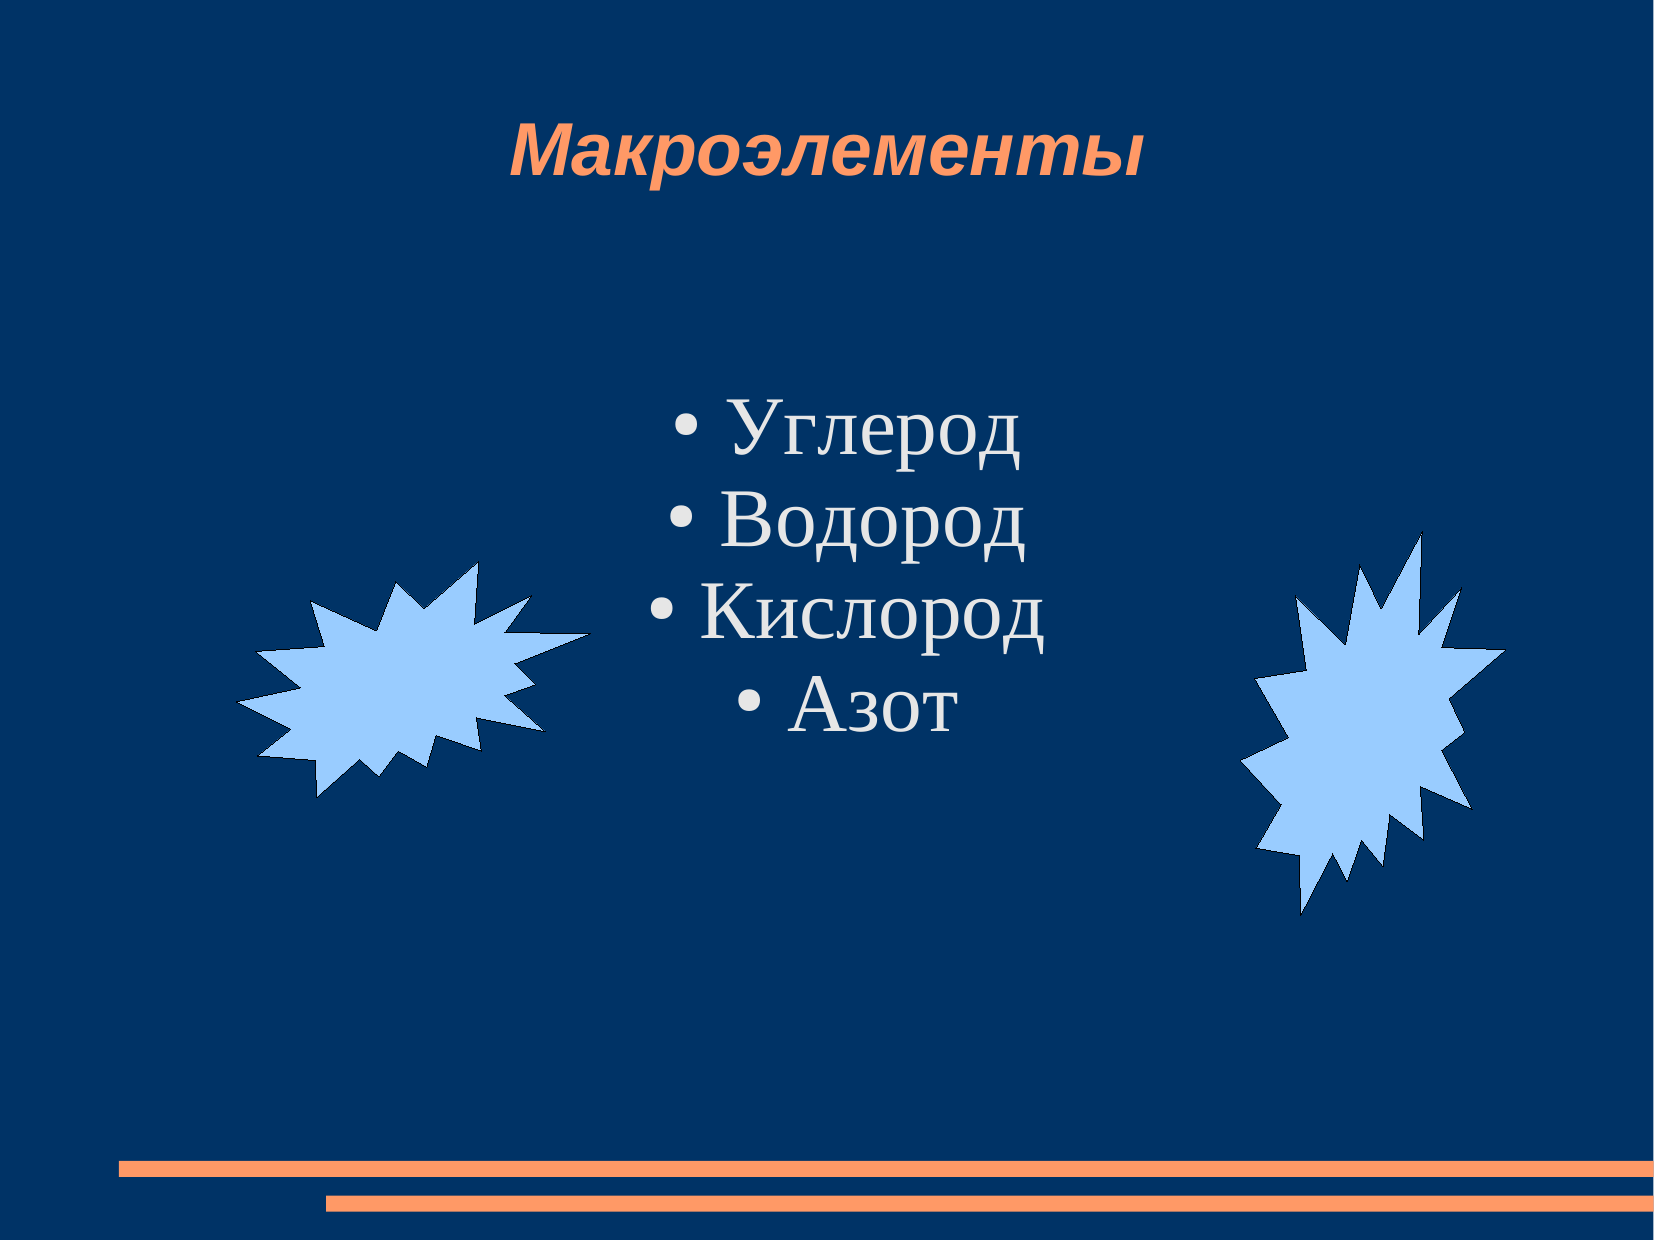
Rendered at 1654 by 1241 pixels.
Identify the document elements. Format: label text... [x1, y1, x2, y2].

text_box [236, 561, 591, 798]
title Макроэлементы [121, 46, 1534, 254]
text_box [1240, 531, 1506, 916]
list Углерод Водород Кислород Азот [118, 324, 1558, 1135]
